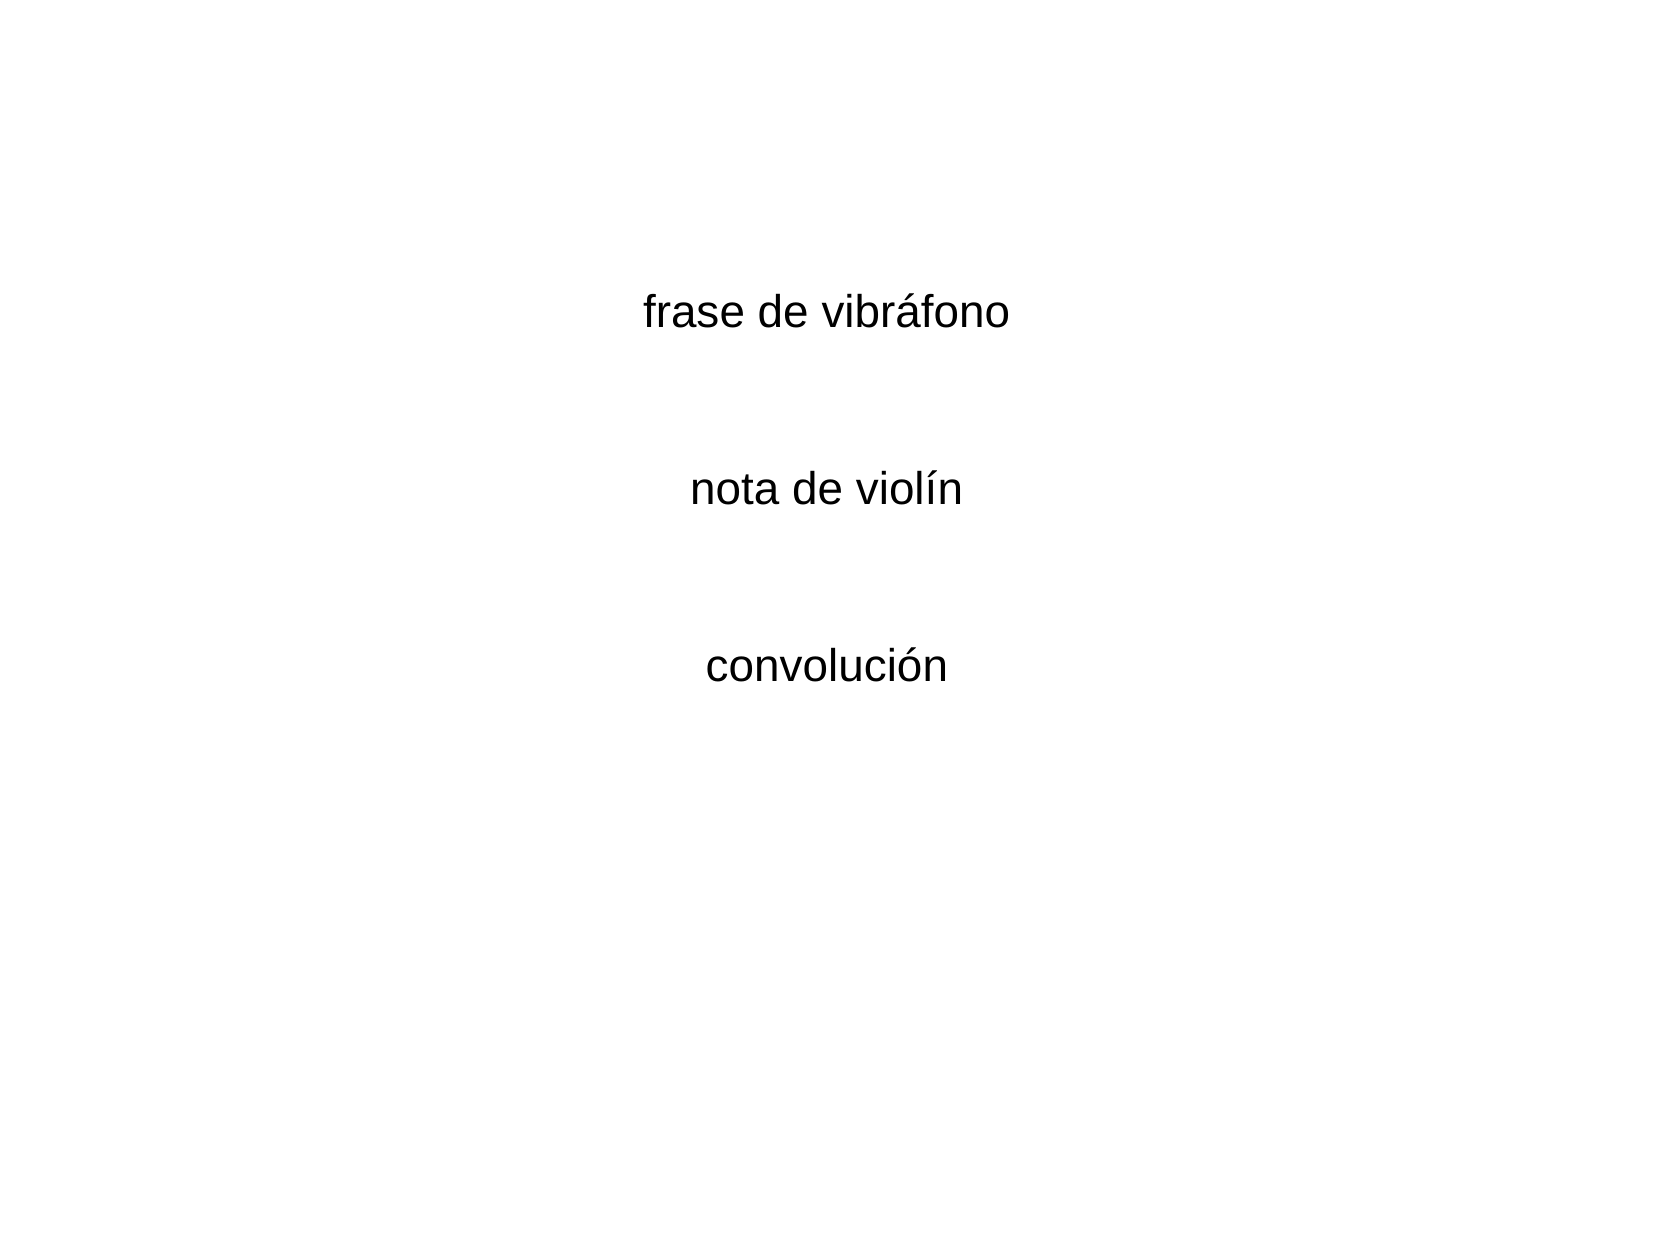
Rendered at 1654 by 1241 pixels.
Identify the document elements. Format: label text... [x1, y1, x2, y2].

subtitle frase de vibráfono [82, 238, 1571, 384]
text_box convolución [82, 592, 1571, 739]
text_box nota de violín [82, 415, 1571, 562]
